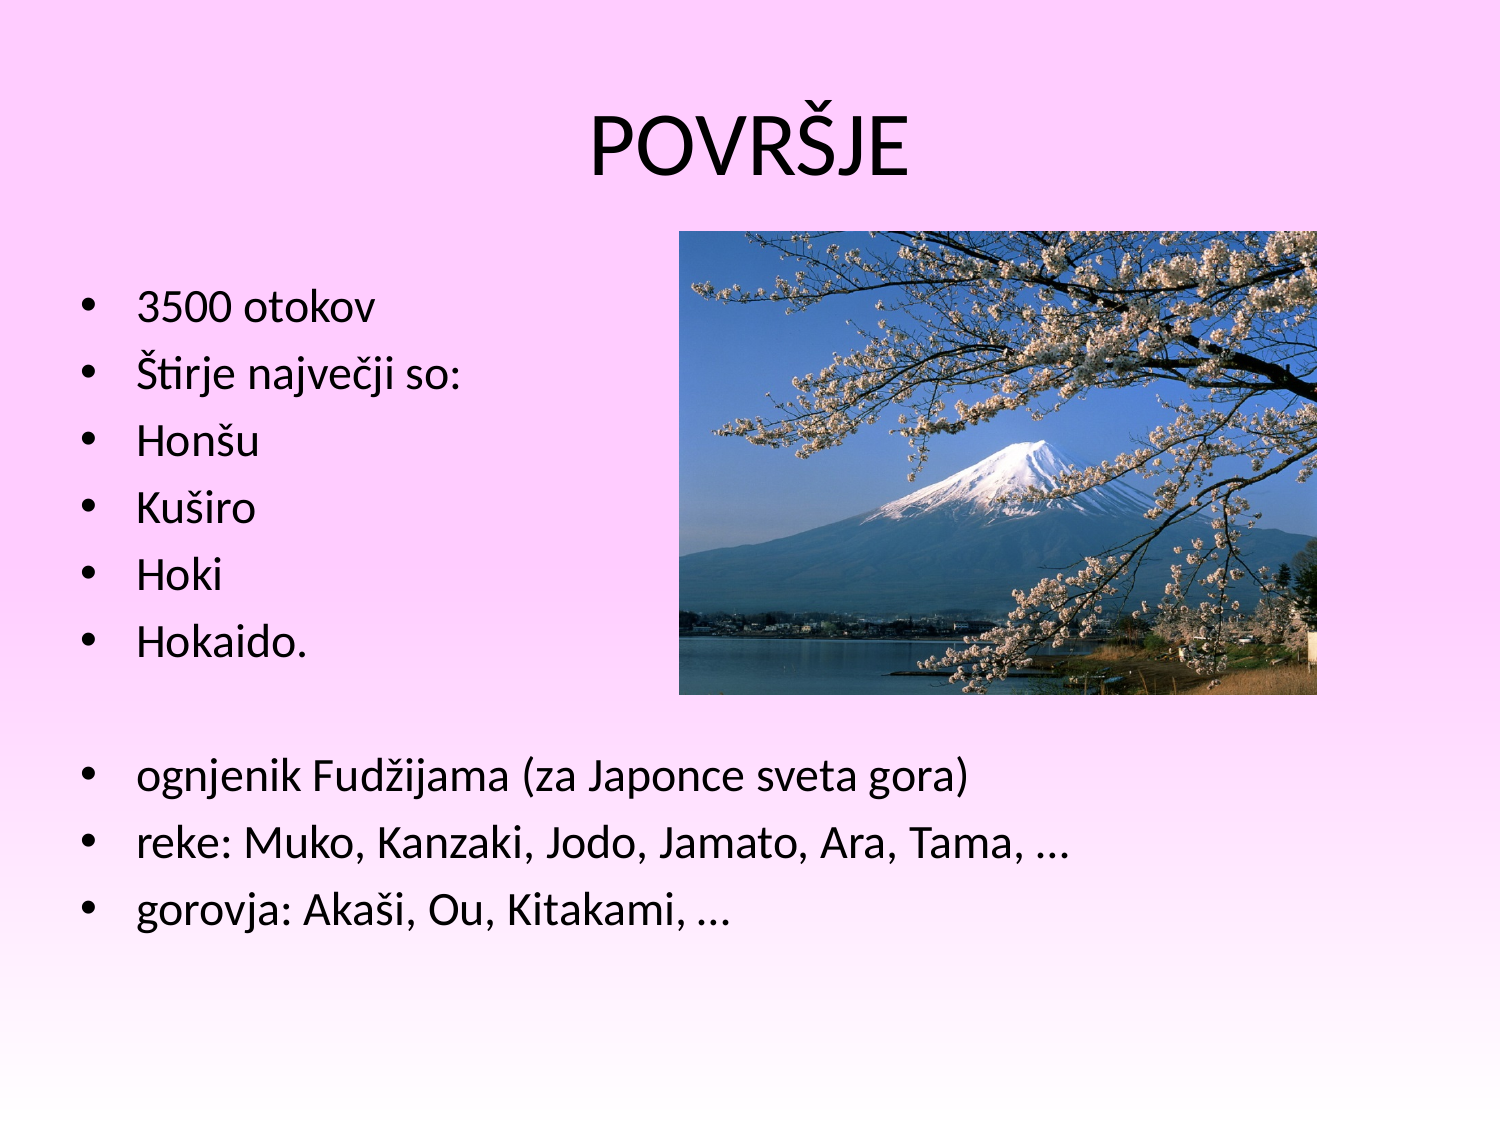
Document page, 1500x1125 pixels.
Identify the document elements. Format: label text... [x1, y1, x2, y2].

title POVRŠJE [75, 45, 1425, 233]
picture [679, 231, 1317, 696]
list 3500 otokov Štirje največji so: Honšu Kuširo Hoki Hokaido. ognjenik Fudžijama (za Japonce sveta gora) reke: Muko, Kanzaki, Jodo, Jamato, Ara, Tama, … gorovja: Akaši, Ou, Kitakami, … [64, 267, 1415, 1010]
